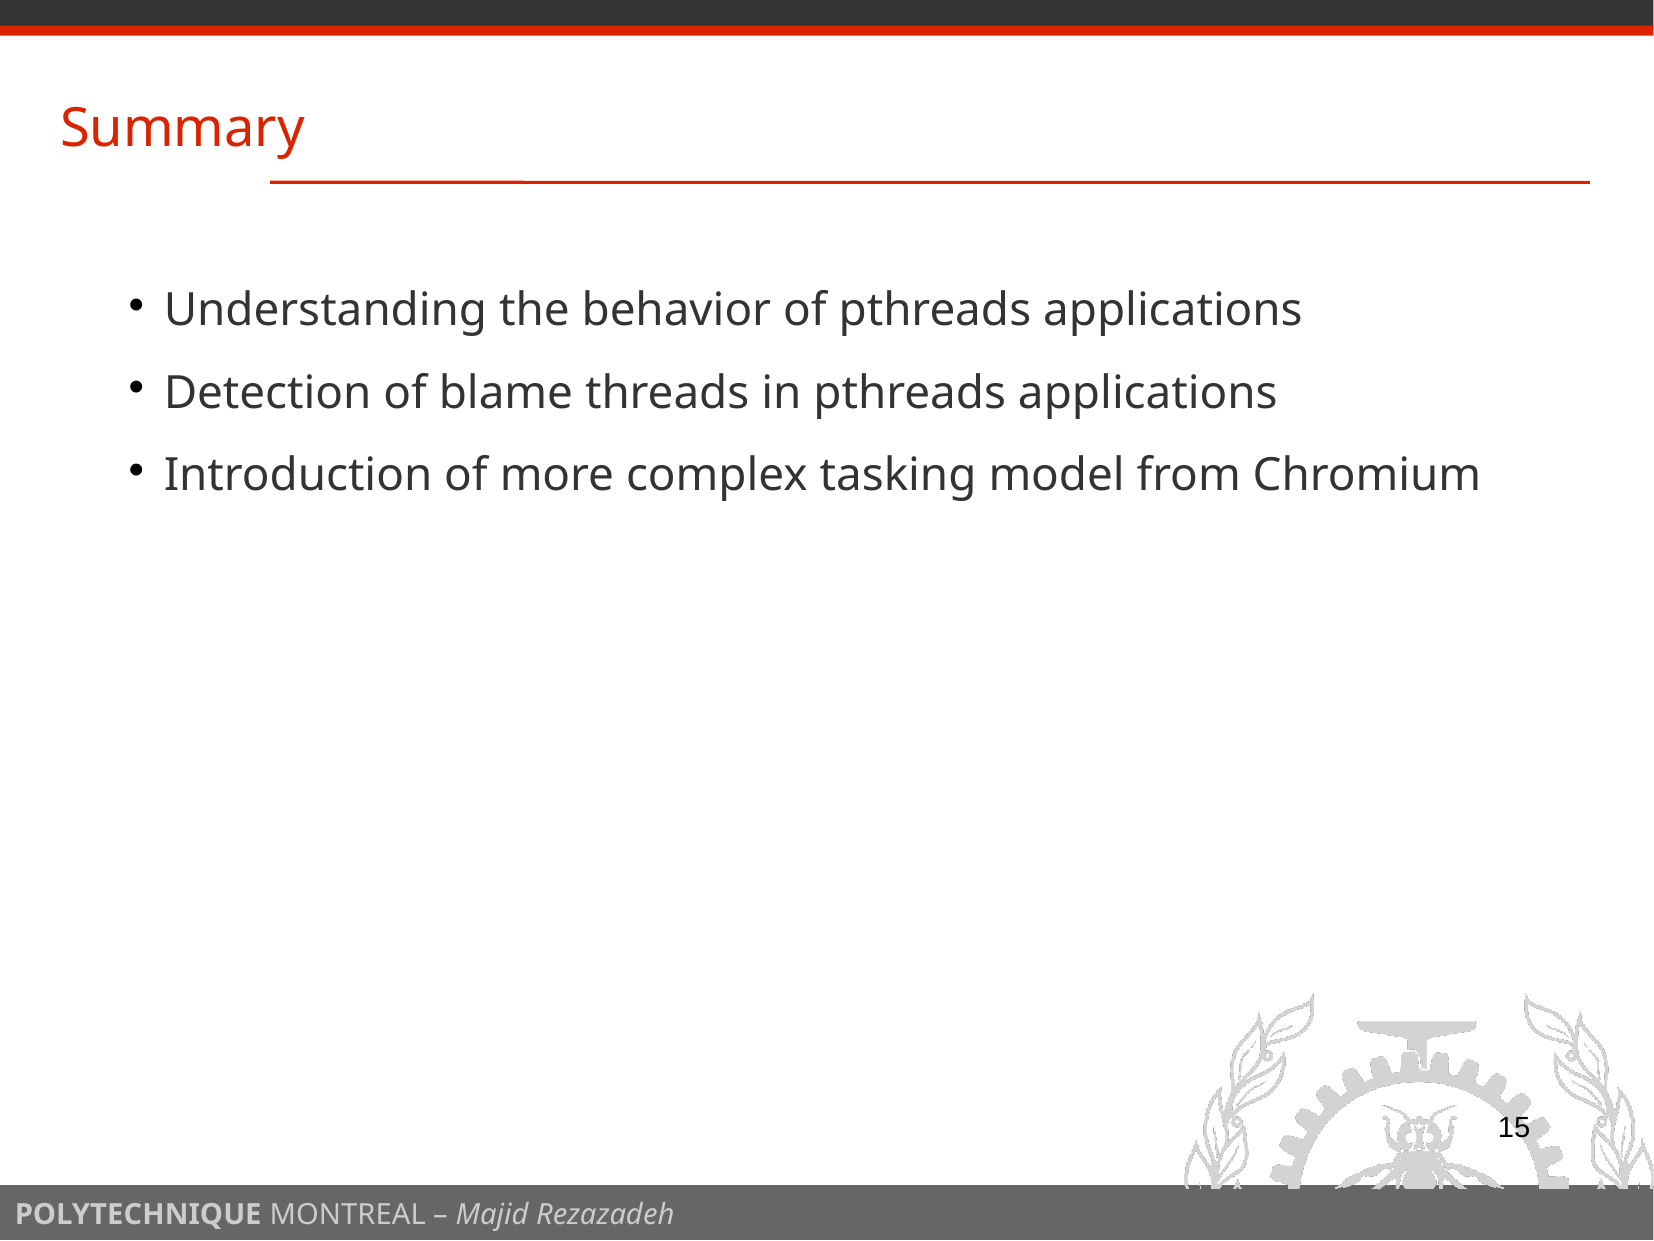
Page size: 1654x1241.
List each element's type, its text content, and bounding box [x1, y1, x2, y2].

text_box 15 [1483, 1101, 1560, 1181]
picture [1184, 967, 1654, 1216]
text_box Understanding the behavior of pthreads applications Detection of blame threads in pthreads applications Introduction of more complex tasking model from Chromium [73, 245, 1590, 942]
text_box POLYTECHNIQUE MONTREAL – Majid Rezazadeh [0, 1185, 1654, 1240]
text_box Summary [60, 37, 1590, 180]
text_box [0, 0, 1654, 36]
